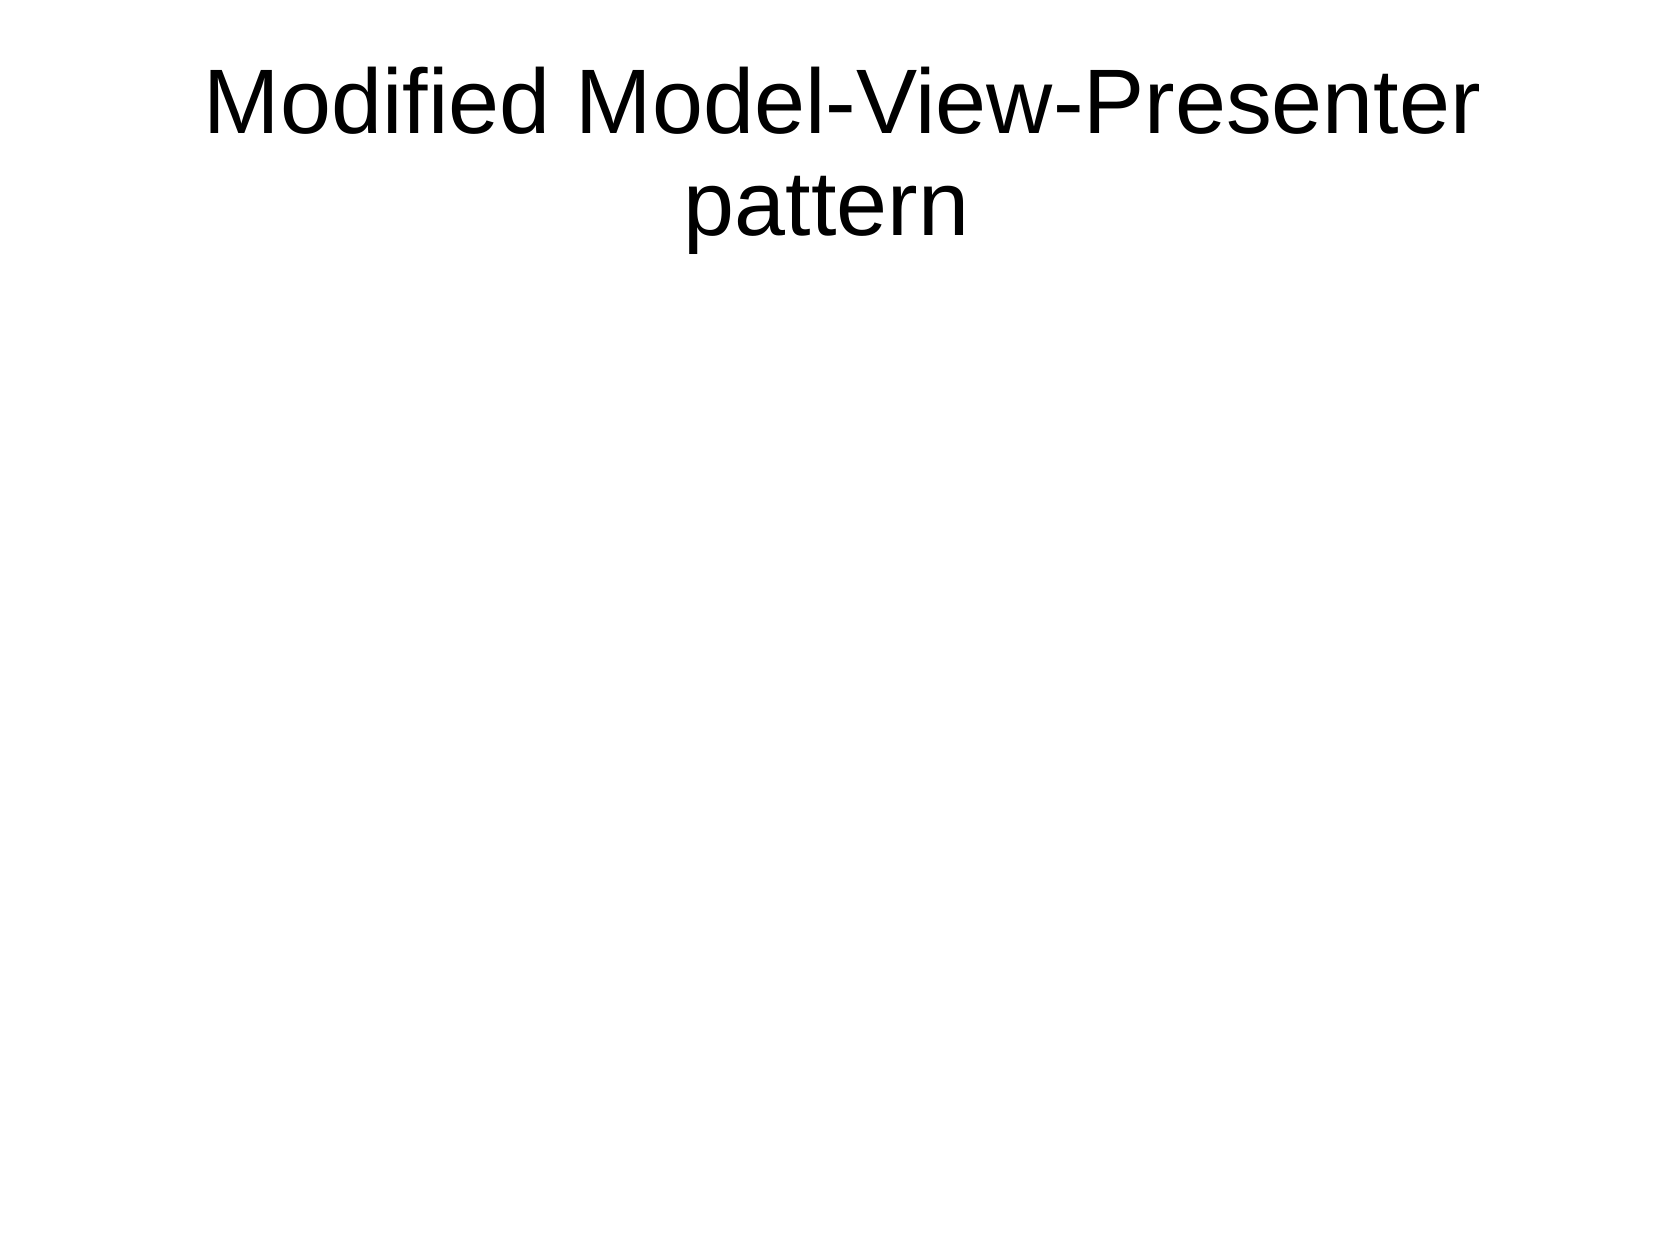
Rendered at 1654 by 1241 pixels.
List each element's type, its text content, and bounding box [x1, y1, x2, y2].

title Modified Model-View-Presenter pattern [82, 49, 1571, 257]
